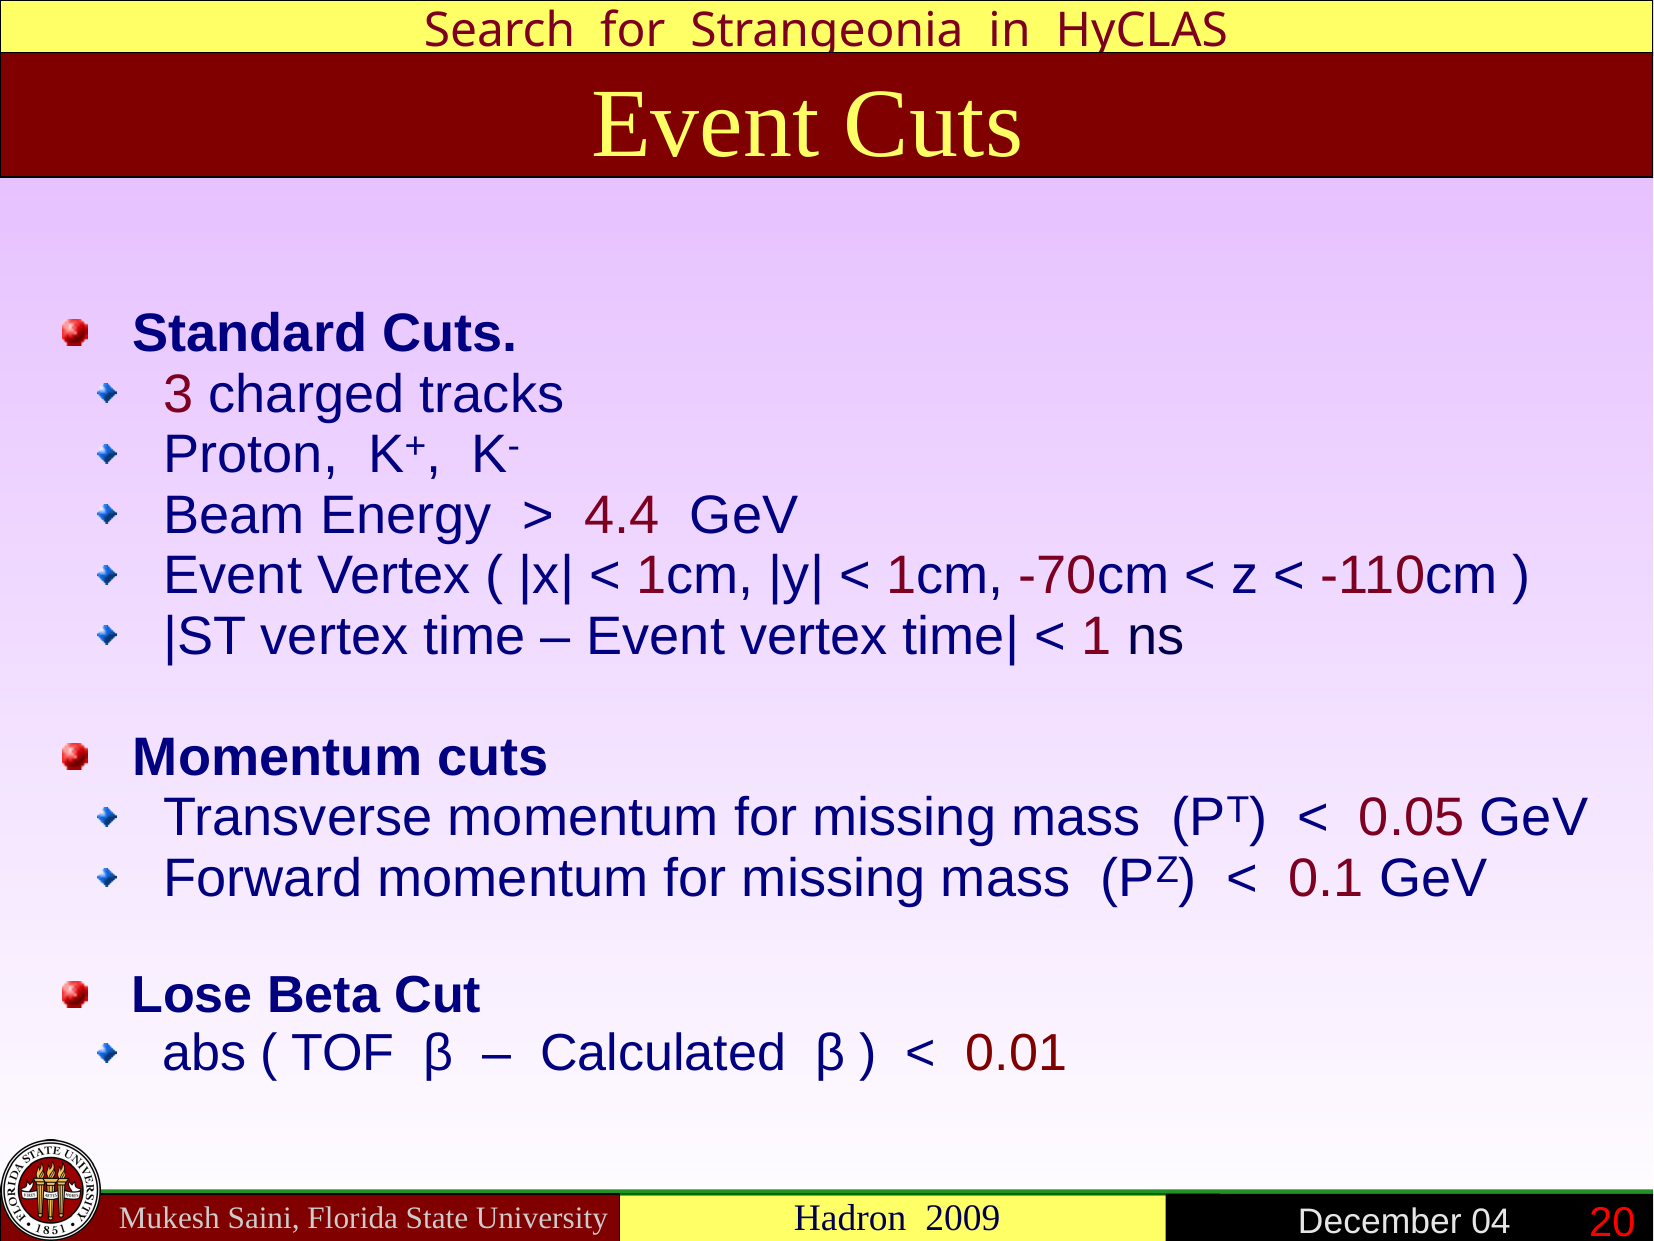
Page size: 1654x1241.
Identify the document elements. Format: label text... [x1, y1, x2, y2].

text_box Standard Cuts. 3 charged tracks Proton, K+, K- Beam Energy > 4.4 GeV Event Vertex ( |x| < 1cm, |y| < 1cm, -70cm < z < -110cm ) |ST vertex time – Event vertex time| < 1 ns Momentum cuts Transverse momentum for missing mass (PT) < 0.05 GeV Forward momentum for missing mass (PZ) < 0.1 GeV Lose Beta Cut abs ( TOF β – Calculated β ) < 0.01 [46, 295, 1607, 1094]
picture [0, 1139, 101, 1241]
text_box Event Cuts [502, 61, 1039, 186]
